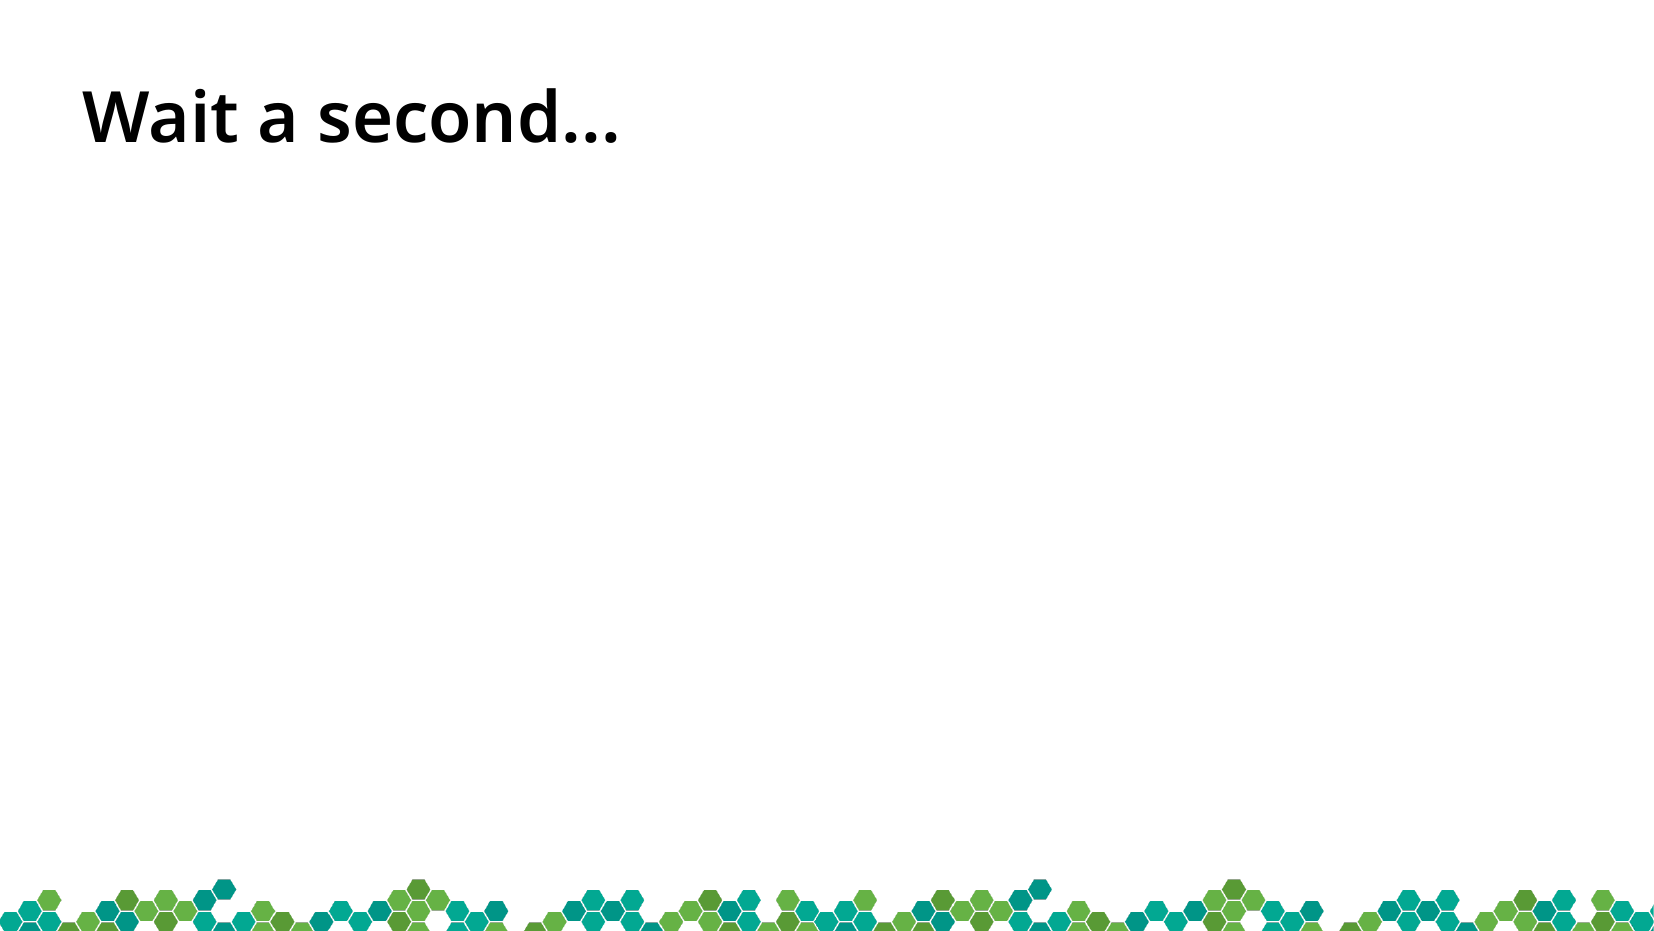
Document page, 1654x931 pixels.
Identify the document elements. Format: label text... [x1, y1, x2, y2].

picture [0, 871, 1654, 931]
title Wait a second... [82, 37, 1571, 193]
